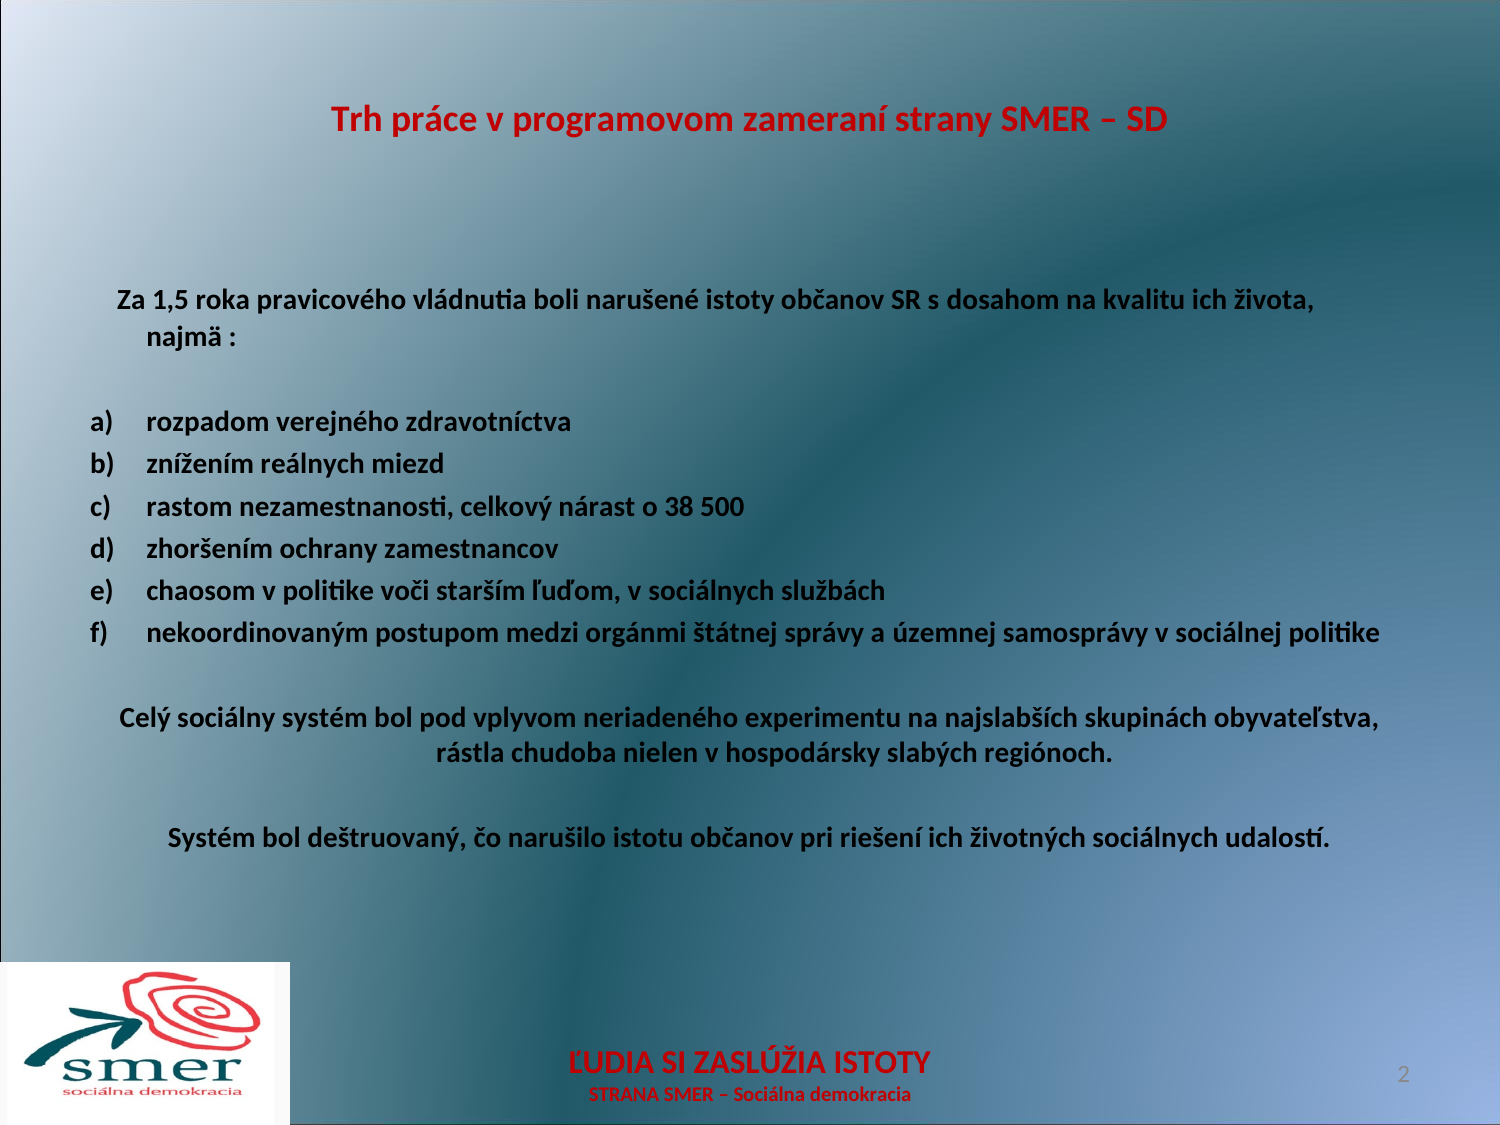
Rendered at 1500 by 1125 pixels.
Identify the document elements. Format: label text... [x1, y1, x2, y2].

text_box <number> [1074, 1042, 1426, 1103]
title Trh práce v programovom zameraní strany SMER – SD [75, 45, 1426, 233]
picture [0, 0, 1500, 1125]
text_box ĽUDIA SI ZASLÚŽIA ISTOTY STRANA SMER – Sociálna demokracia [512, 1042, 988, 1103]
list Za 1,5 roka pravicového vládnutia boli narušené istoty občanov SR s dosahom na kvalitu ich života, najmä : rozpadom verejného zdravotníctva znížením reálnych miezd rastom nezamestnanosti, celkový nárast o 38 500 zhoršením ochrany zamestnancov chaosom v politike voči starším ľuďom, v sociálnych službách nekoordinovaným postupom medzi orgánmi štátnej správy a územnej samosprávy v sociálnej politike Celý sociálny systém bol pod vplyvom neriadeného experimentu na najslabších skupinách obyvateľstva, rástla chudoba nielen v hospodársky slabých regiónoch. Systém bol deštruovaný, čo narušilo istotu občanov pri riešení ich životných sociálnych udalostí. [75, 262, 1426, 1007]
